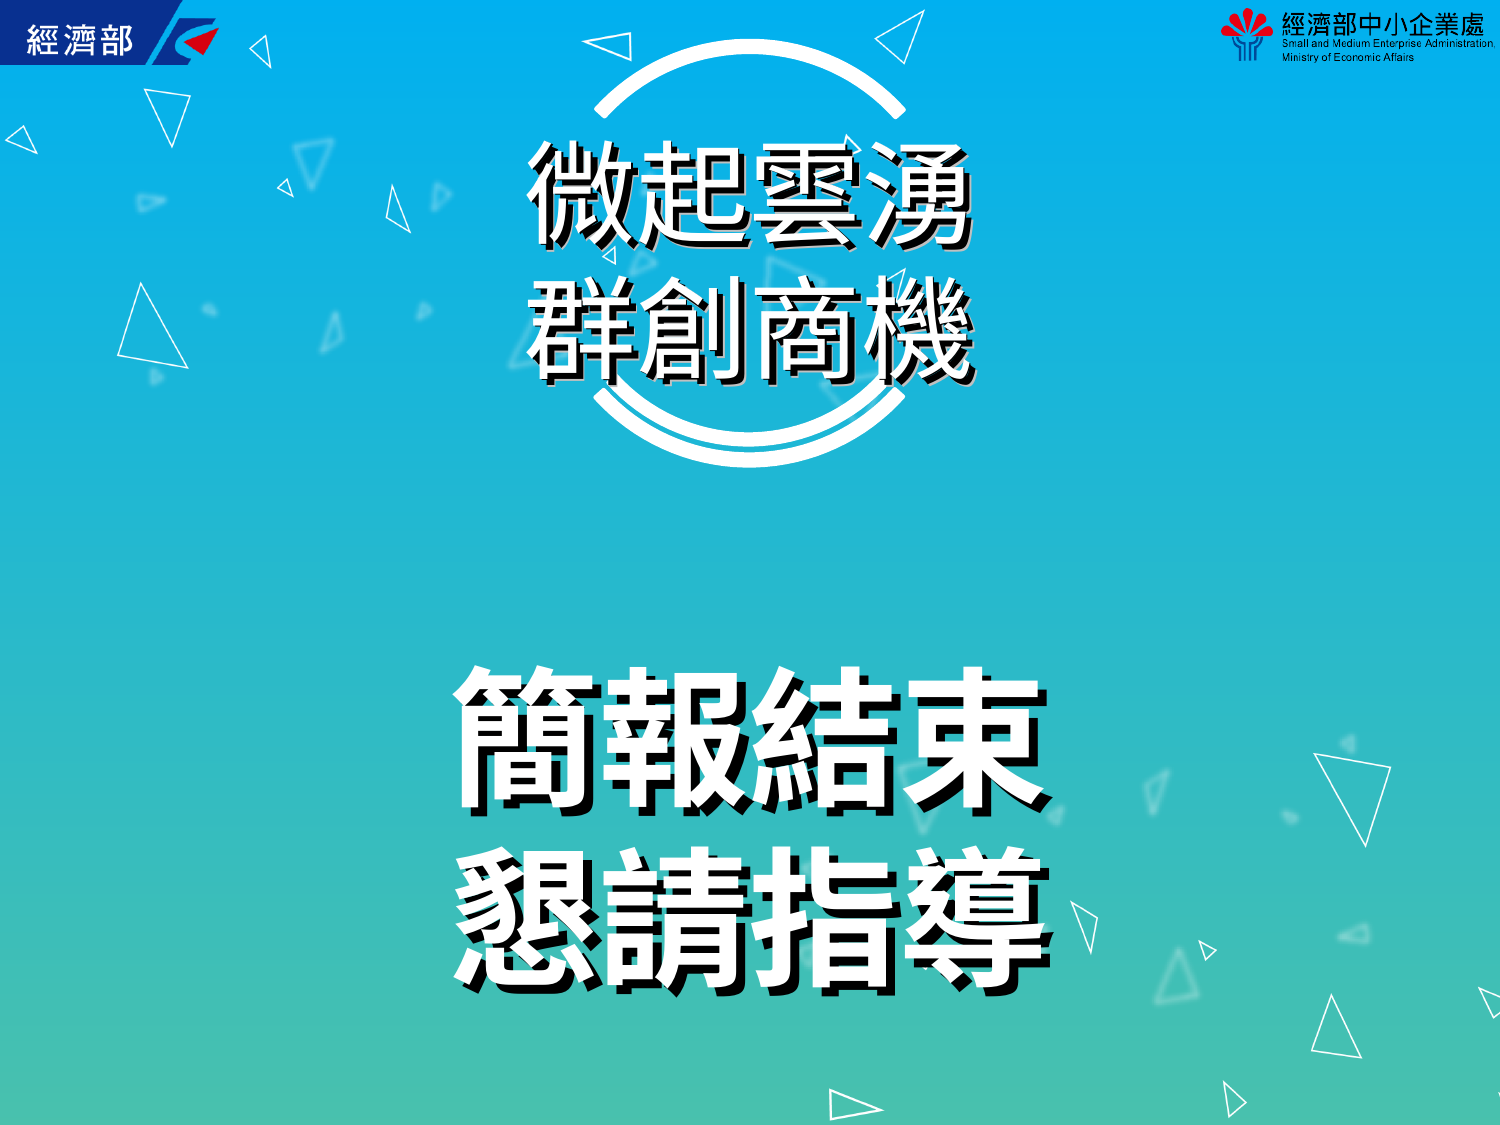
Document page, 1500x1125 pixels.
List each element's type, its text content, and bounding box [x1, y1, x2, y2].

title 簡報結束 懇請指導 [157, 637, 1340, 784]
